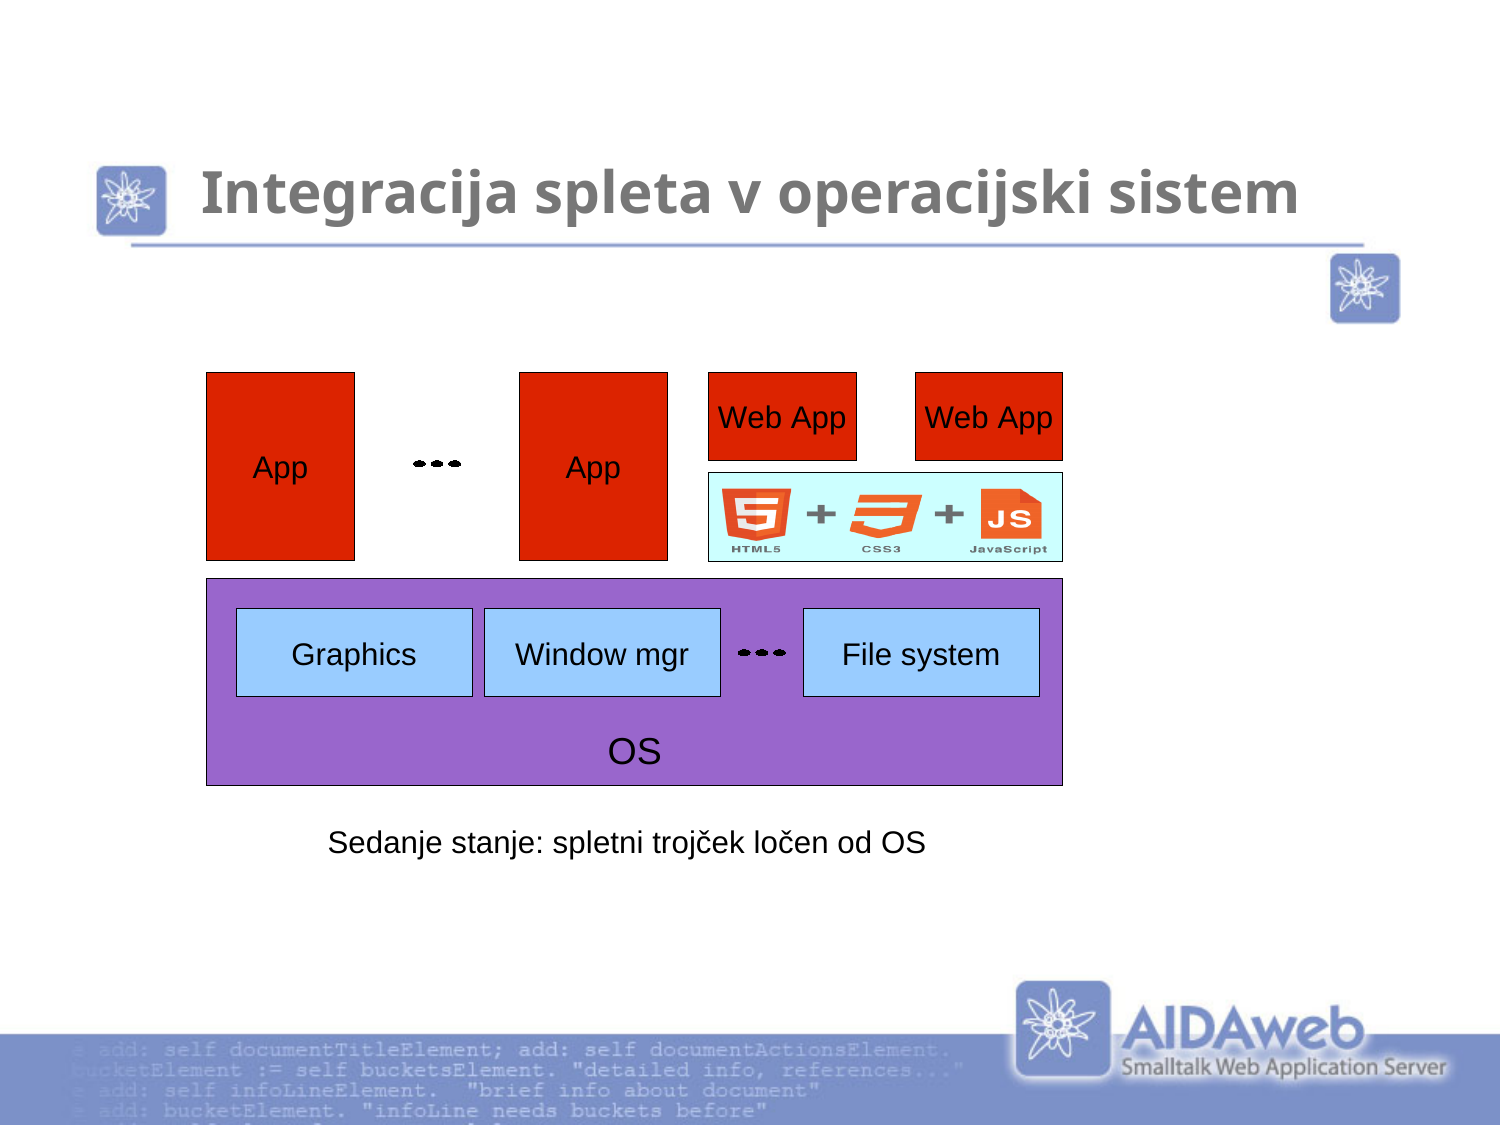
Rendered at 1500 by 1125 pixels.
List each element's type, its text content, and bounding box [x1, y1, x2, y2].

text_box [431, 460, 443, 467]
text_box Sedanje stanje: spletni trojček ločen od OS [312, 815, 943, 865]
text_box Web App [915, 372, 1063, 461]
text_box Graphics [236, 608, 473, 697]
text_box [413, 460, 426, 467]
text_box [448, 460, 461, 467]
title Integracija spleta v operacijski sistem [181, 29, 1365, 266]
text_box OS [206, 578, 1063, 786]
text_box File system [803, 608, 1040, 697]
text_box [773, 649, 786, 656]
picture [0, 0, 1500, 1125]
text_box App [519, 372, 668, 561]
text_box Web App [708, 372, 857, 461]
text_box Window mgr [484, 608, 721, 697]
text_box [738, 649, 751, 656]
text_box [755, 649, 768, 656]
text_box App [206, 372, 355, 561]
